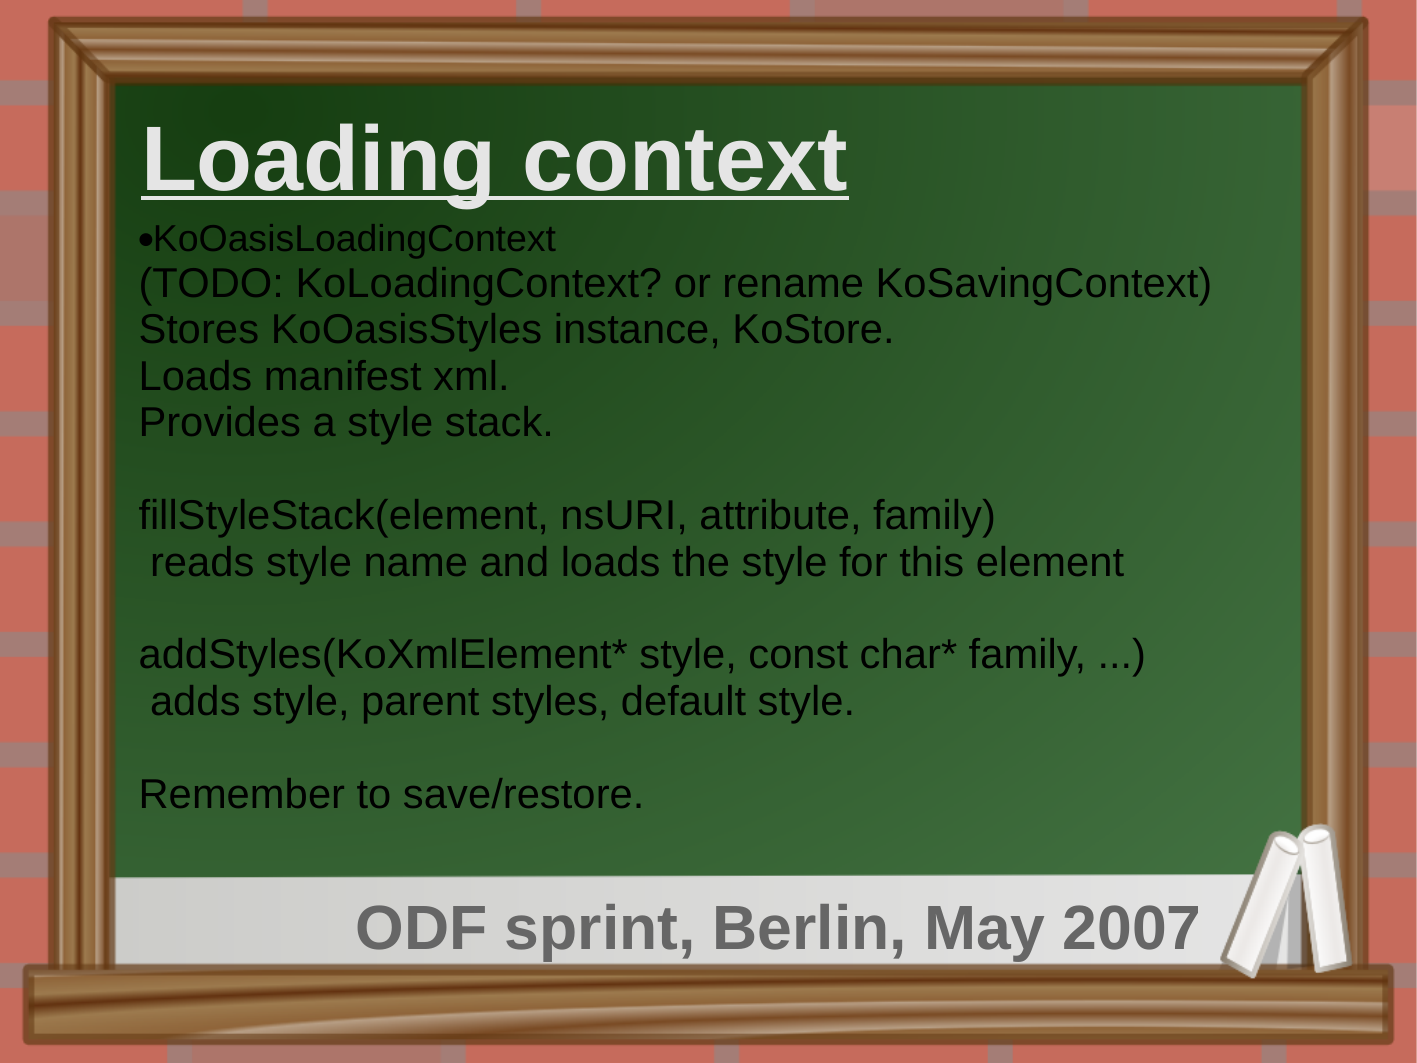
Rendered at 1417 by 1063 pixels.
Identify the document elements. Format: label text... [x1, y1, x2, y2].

text_box KoOasisLoadingContext (TODO: KoLoadingContext? or rename KoSavingContext) Stores KoOasisStyles instance, KoStore. Loads manifest xml. Provides a style stack. fillStyleStack(element, nsURI, attribute, family) reads style name and loads the style for this element addStyles(KoXmlElement* style, const char* family, ...) adds style, parent styles, default style. Remember to save/restore. [123, 210, 1307, 897]
text_box Loading context [126, 100, 1158, 210]
picture [0, 0, 1417, 1063]
